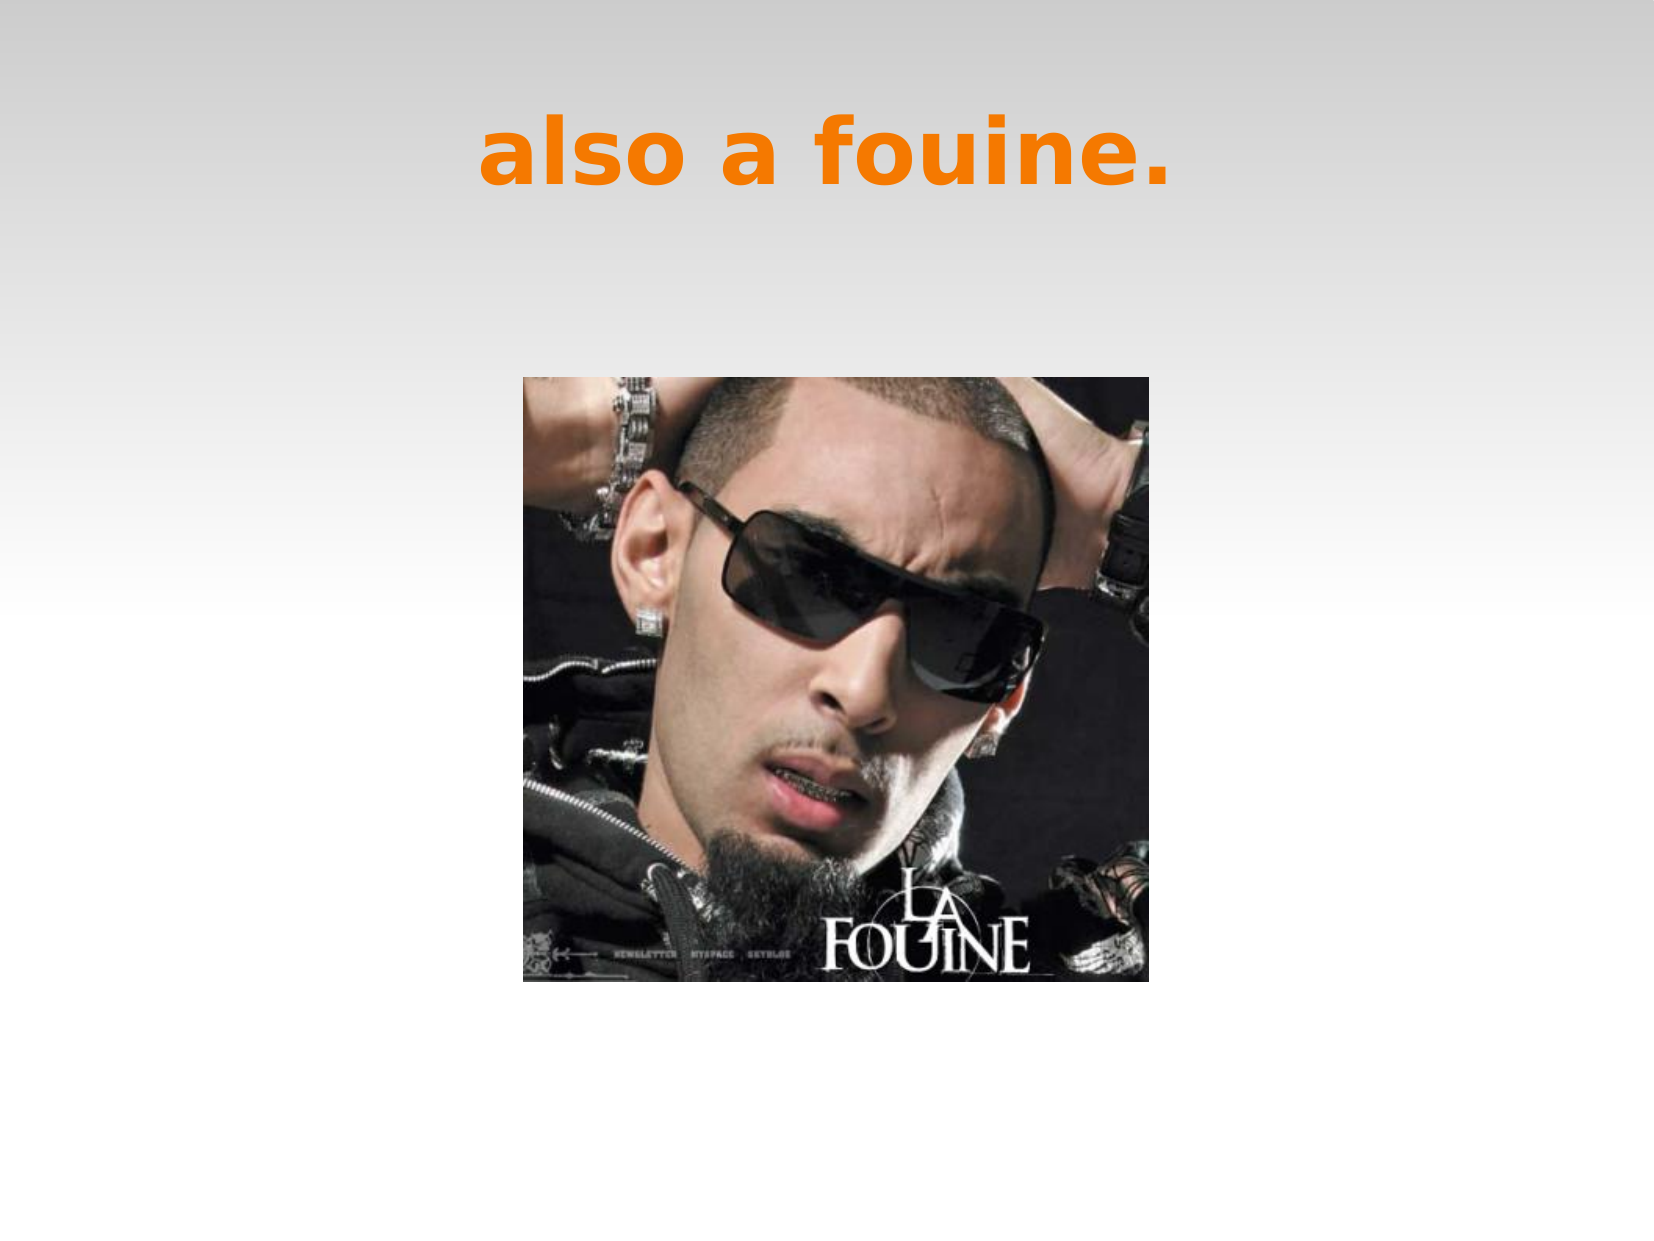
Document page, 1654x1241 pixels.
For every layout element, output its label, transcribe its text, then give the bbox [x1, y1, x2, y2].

picture [523, 377, 1149, 982]
title also a fouine. [82, 49, 1571, 257]
